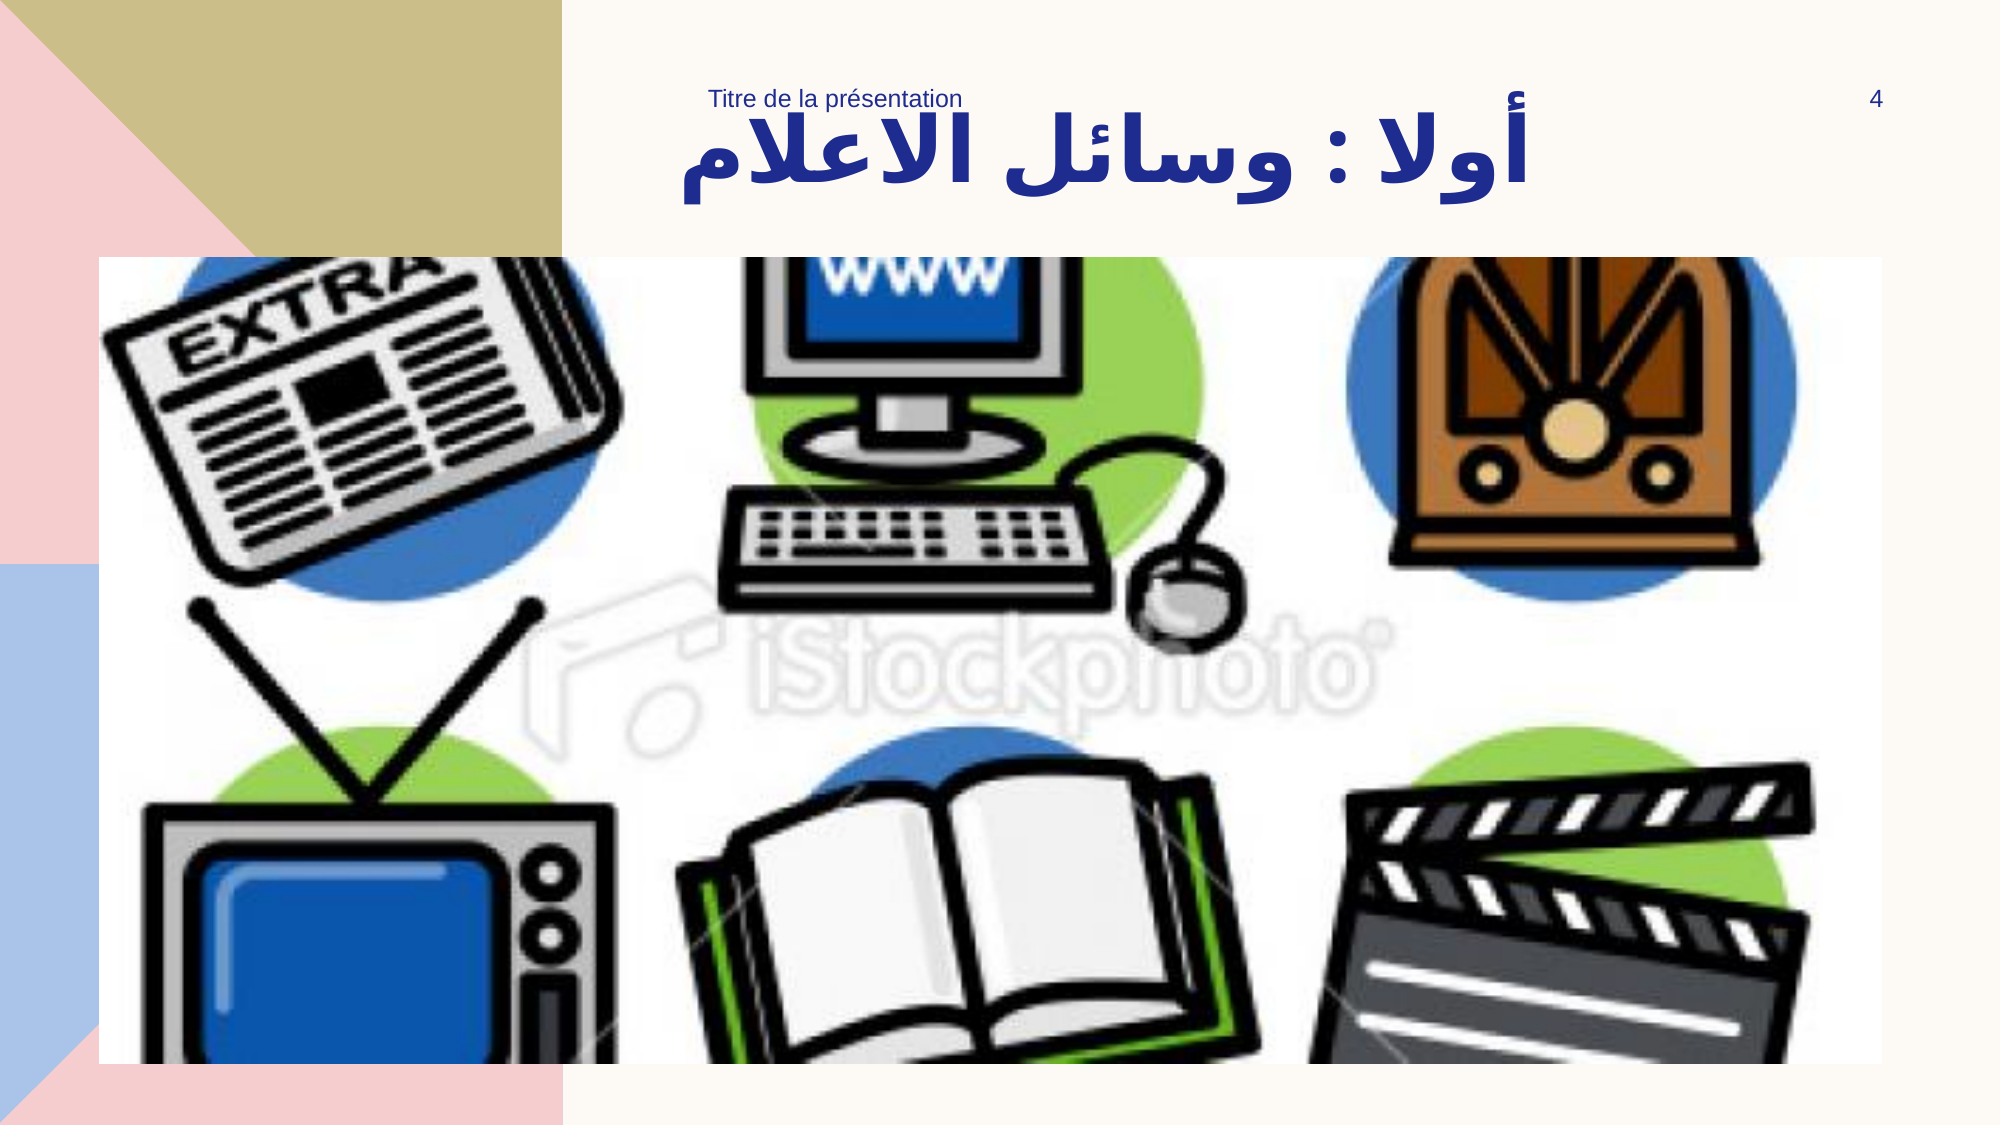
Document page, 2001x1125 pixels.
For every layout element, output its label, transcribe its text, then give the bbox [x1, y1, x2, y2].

picture [99, 257, 1882, 1064]
text_box [1795, 75, 1958, 121]
title أولا : وسائل الاعلام [663, 83, 1774, 210]
text_box Titre de la présentation [693, 75, 1219, 121]
